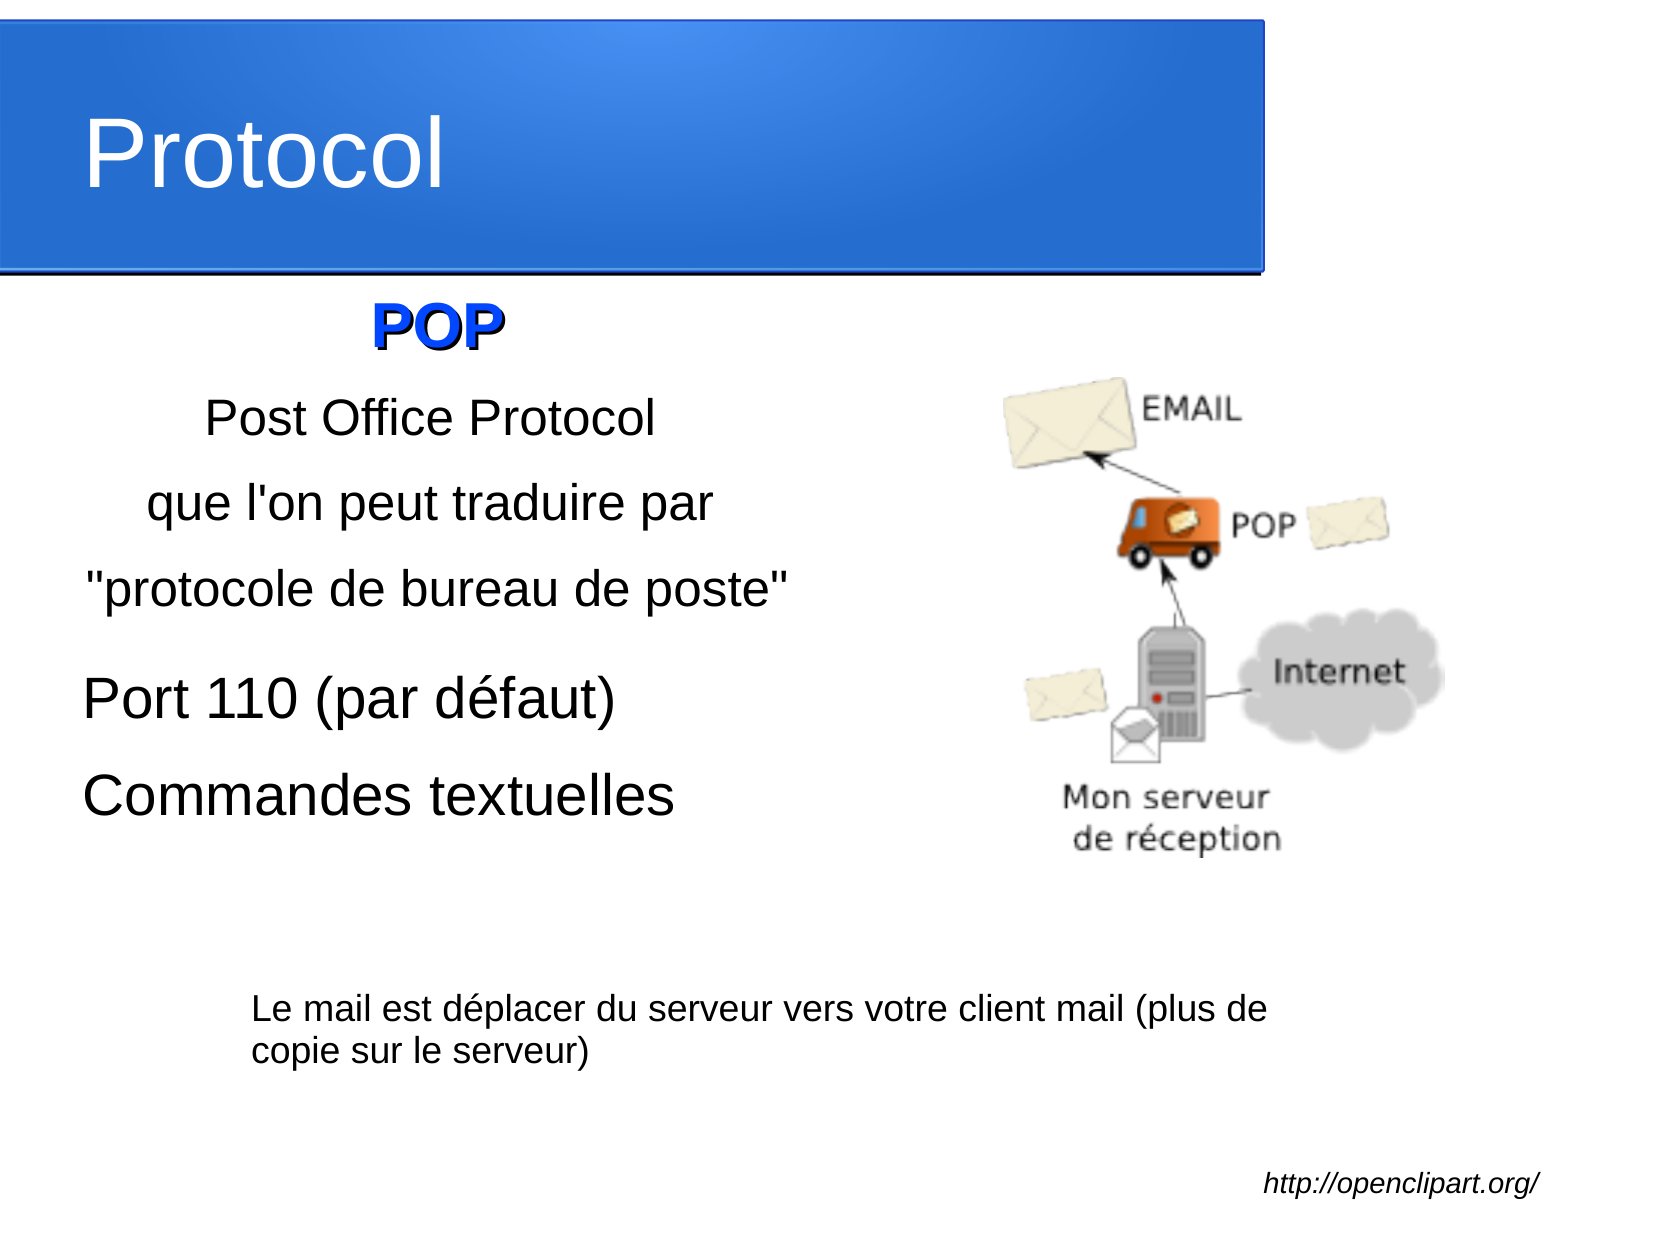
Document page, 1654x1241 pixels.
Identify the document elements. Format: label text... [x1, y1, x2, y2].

text_box Le mail est déplacer du serveur vers votre client mail (plus de copie sur le serveur) [236, 980, 1382, 1080]
picture [1003, 377, 1445, 858]
list Port 110 (par défaut) Commandes textuelles [82, 665, 793, 1009]
list POP Post Office Protocol que l'on peut traduire par "protocole de bureau de poste" [82, 290, 793, 634]
title Protocol [82, 49, 1250, 257]
text_box http://openclipart.org/ [1248, 1159, 1630, 1217]
